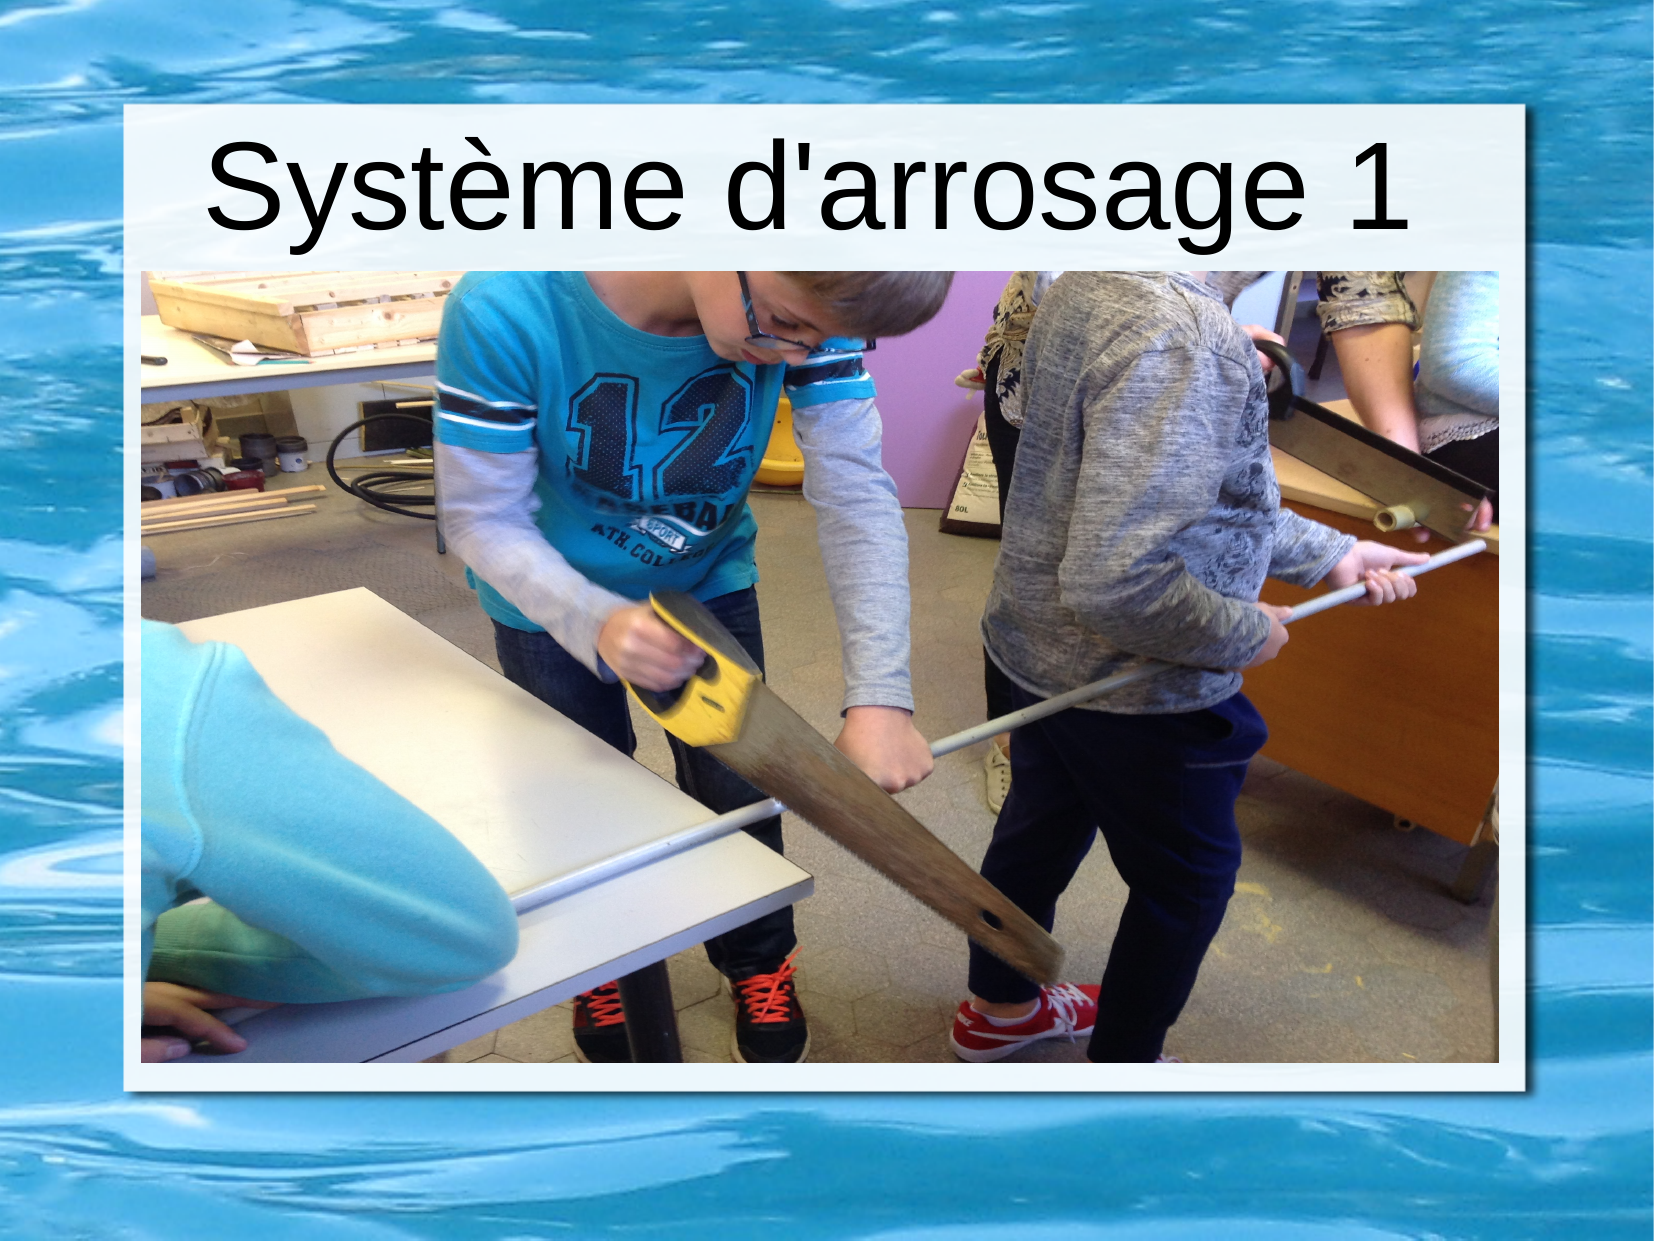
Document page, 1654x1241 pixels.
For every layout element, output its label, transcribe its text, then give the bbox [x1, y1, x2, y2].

text_box Système d'arrosage 1 [188, 108, 1465, 264]
picture [0, 0, 1654, 1241]
